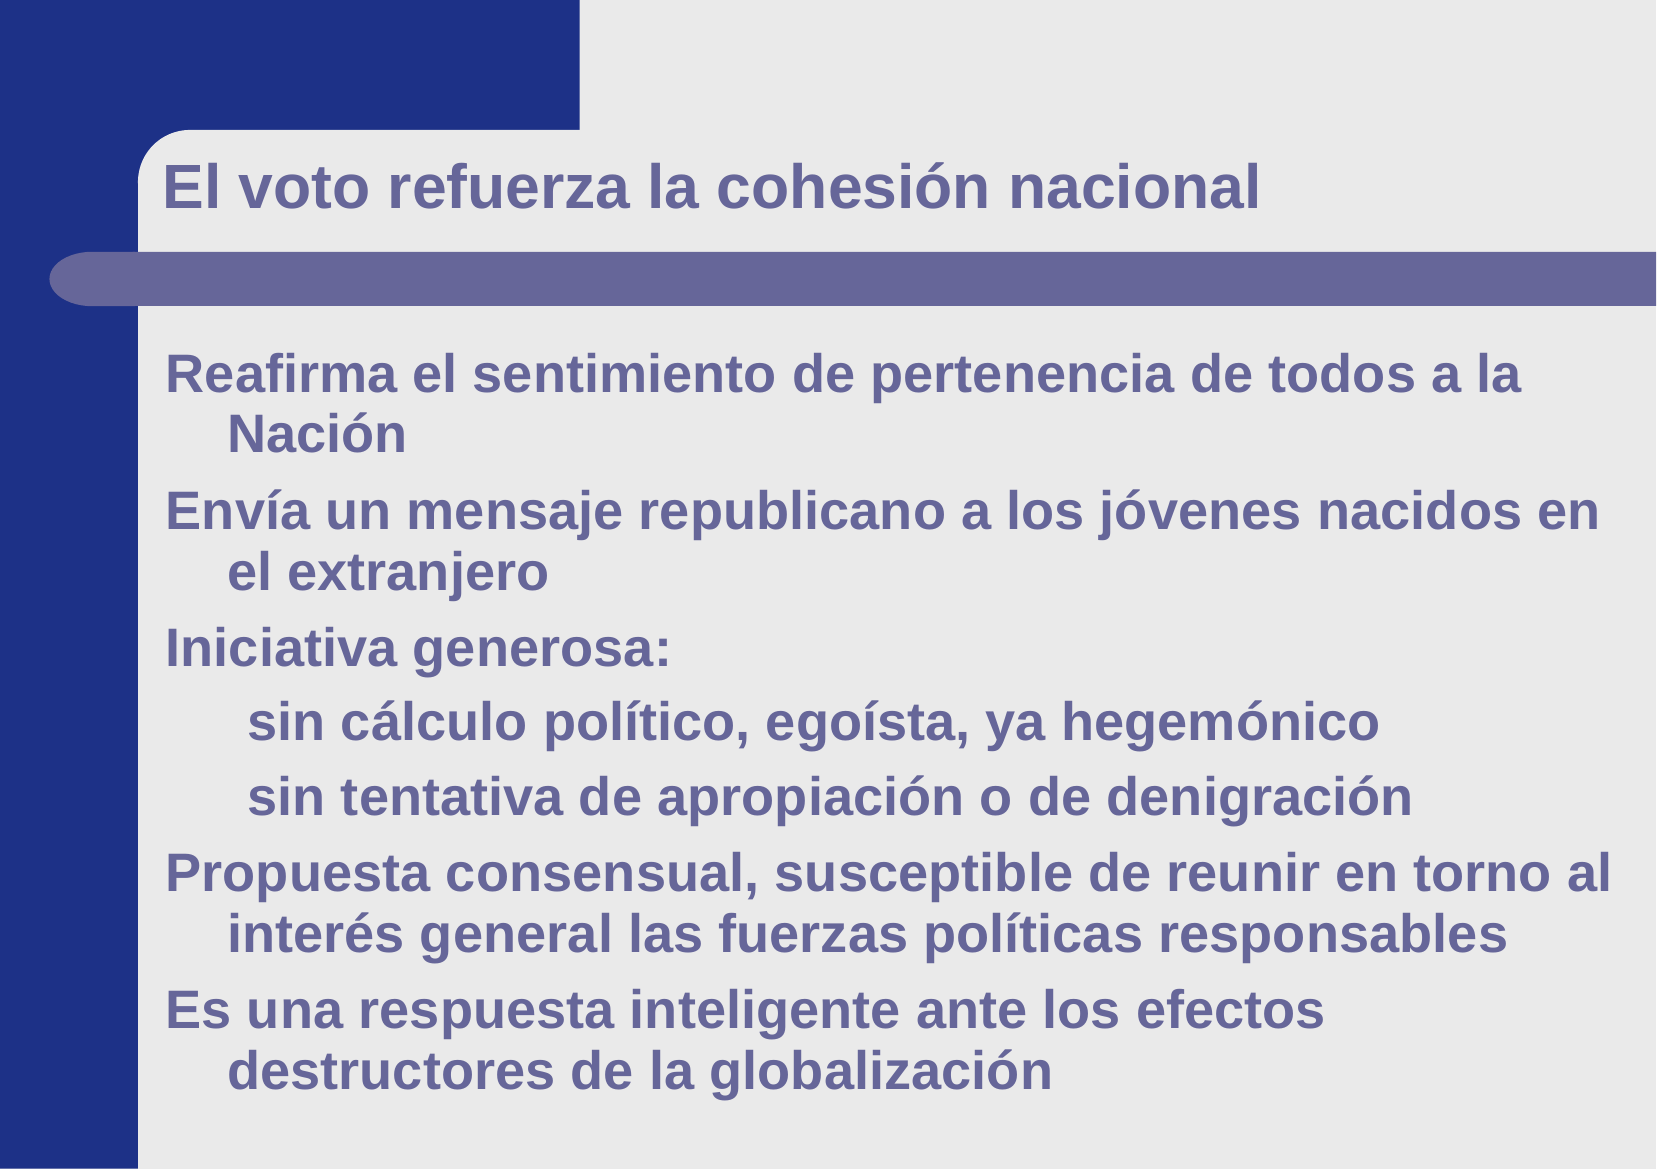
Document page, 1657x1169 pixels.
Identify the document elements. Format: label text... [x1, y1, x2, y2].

list Reafirma el sentimiento de pertenencia de todos a la Nación Envía un mensaje republicano a los jóvenes nacidos en el extranjero Iniciativa generosa: sin cálculo político, egoísta, ya hegemónico sin tentativa de apropiación o de denigración Propuesta consensual, susceptible de reunir en torno al interés general las fuerzas políticas responsables Es una respuesta inteligente ante los efectos destructores de la globalización [165, 343, 1615, 1101]
title El voto refuerza la cohesión nacional [162, 100, 1625, 281]
